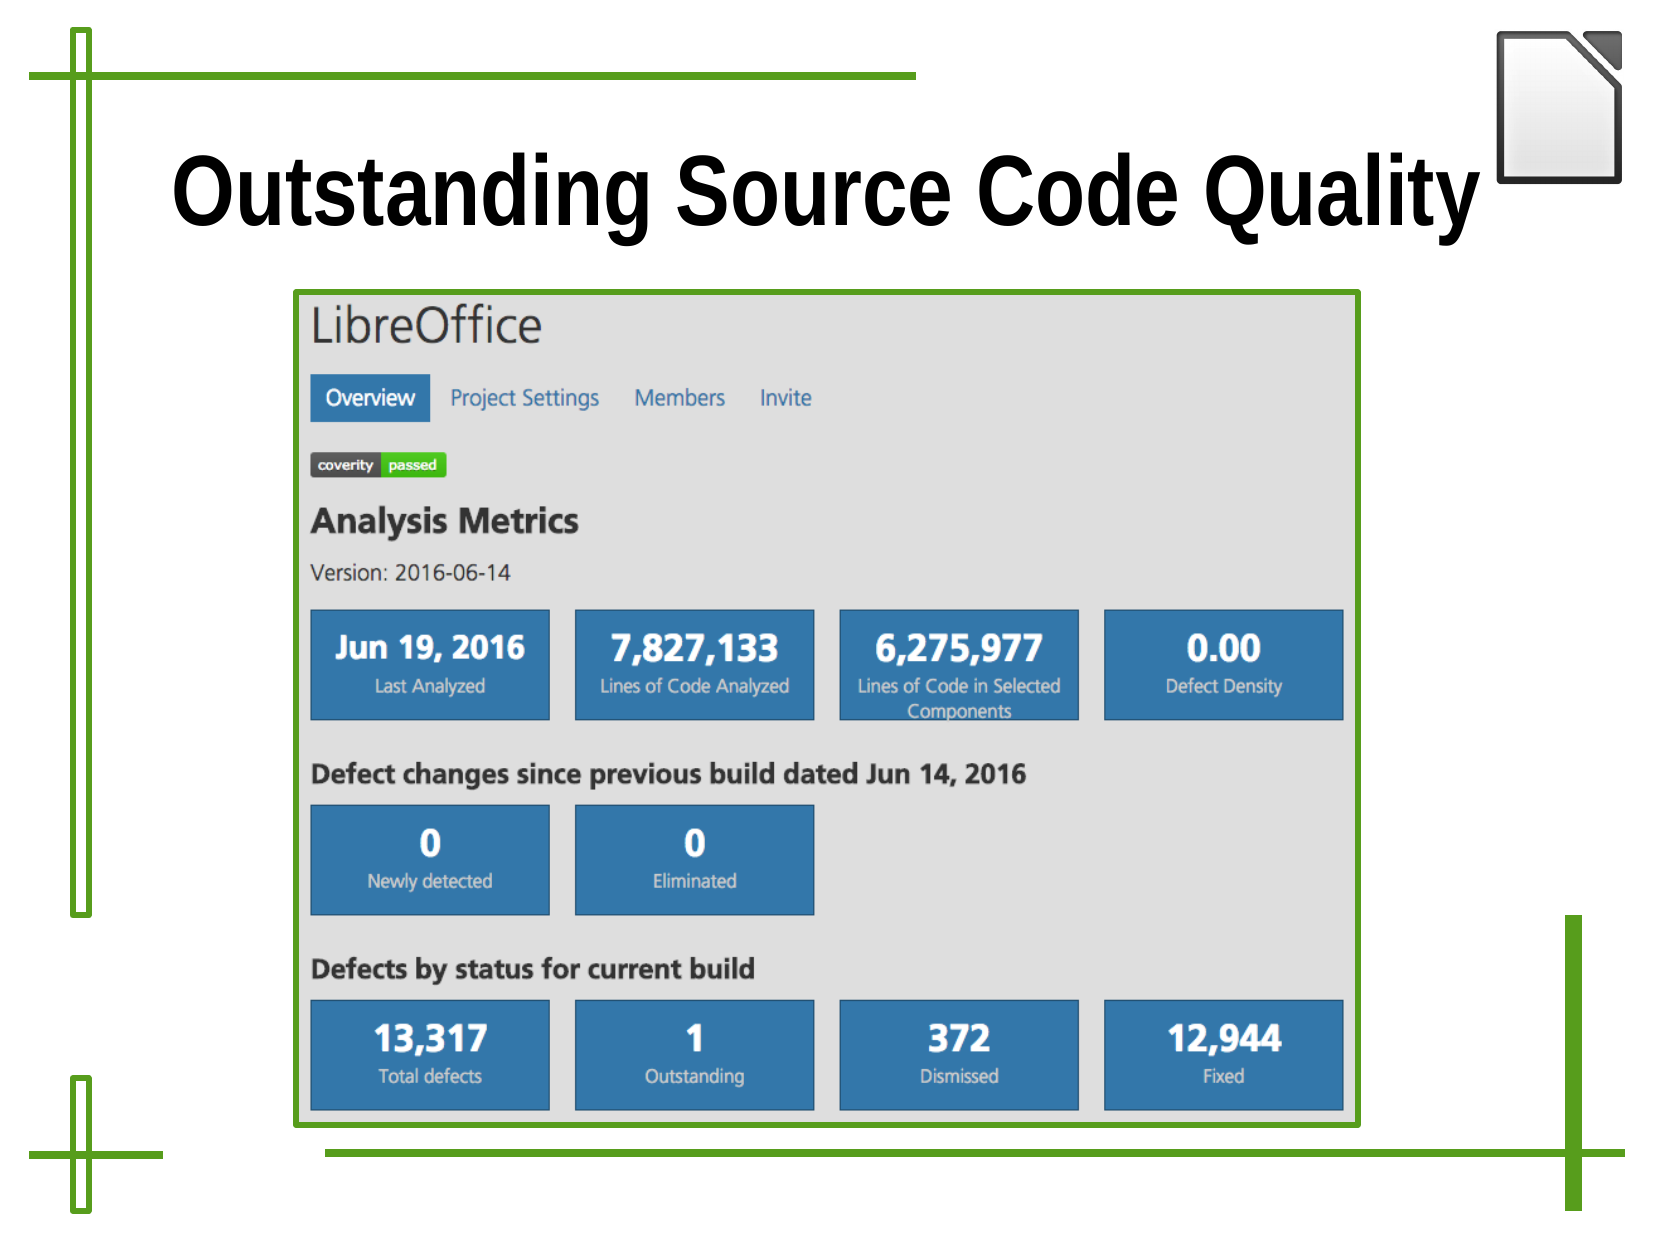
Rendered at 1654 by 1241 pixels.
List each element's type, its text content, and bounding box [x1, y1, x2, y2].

picture [1494, 29, 1624, 186]
picture [298, 295, 1355, 1123]
title Outstanding Source Code Quality [118, 118, 1536, 260]
